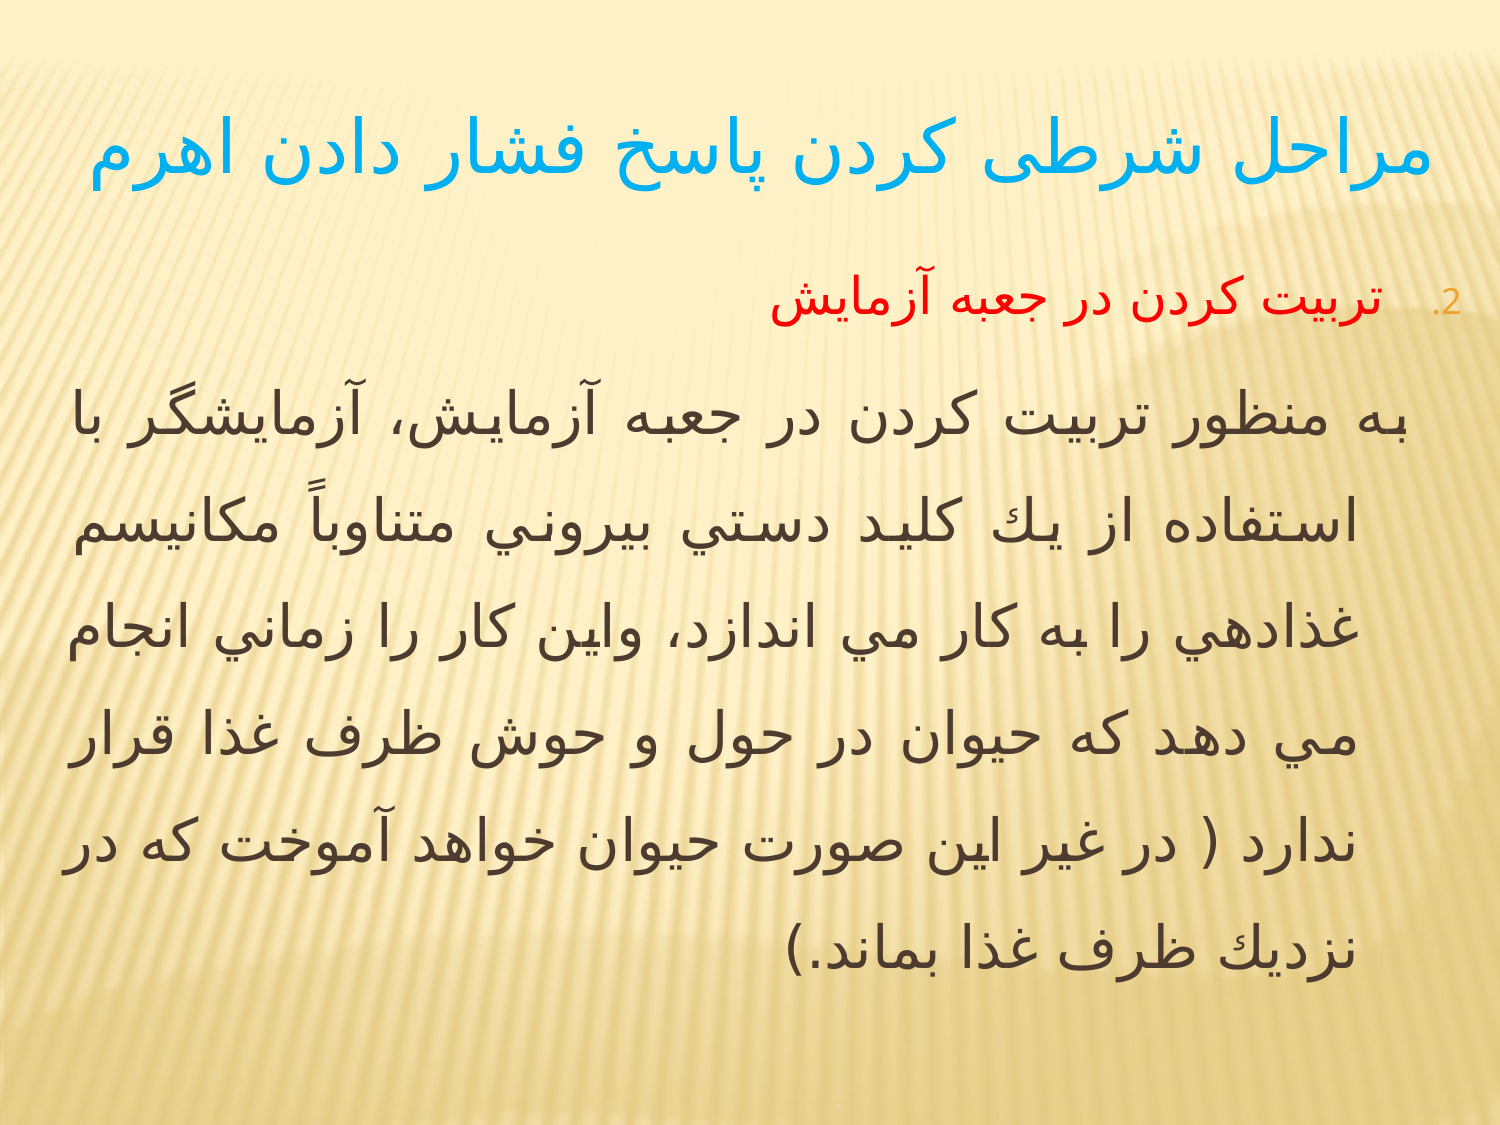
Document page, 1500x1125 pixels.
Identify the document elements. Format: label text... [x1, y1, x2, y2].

title مراحل شرطی کردن پاسخ فشار دادن اهرم [50, 75, 1476, 213]
list تربیت کردن در جعبه آزمایش به منظور تربيت كردن در جعبه آزمايش، آزمايشگر با استفاده از يك كليد دستي بيروني متناوباً مكانيسم غذادهي را به كار مي اندازد، واين كار را زماني انجام مي دهد كه حيوان در حول و حوش ظرف غذا قرار ندارد ( در غير اين صورت حيوان خواهد آموخت كه در نزديك ظرف غذا بماند.) [50, 254, 1476, 998]
